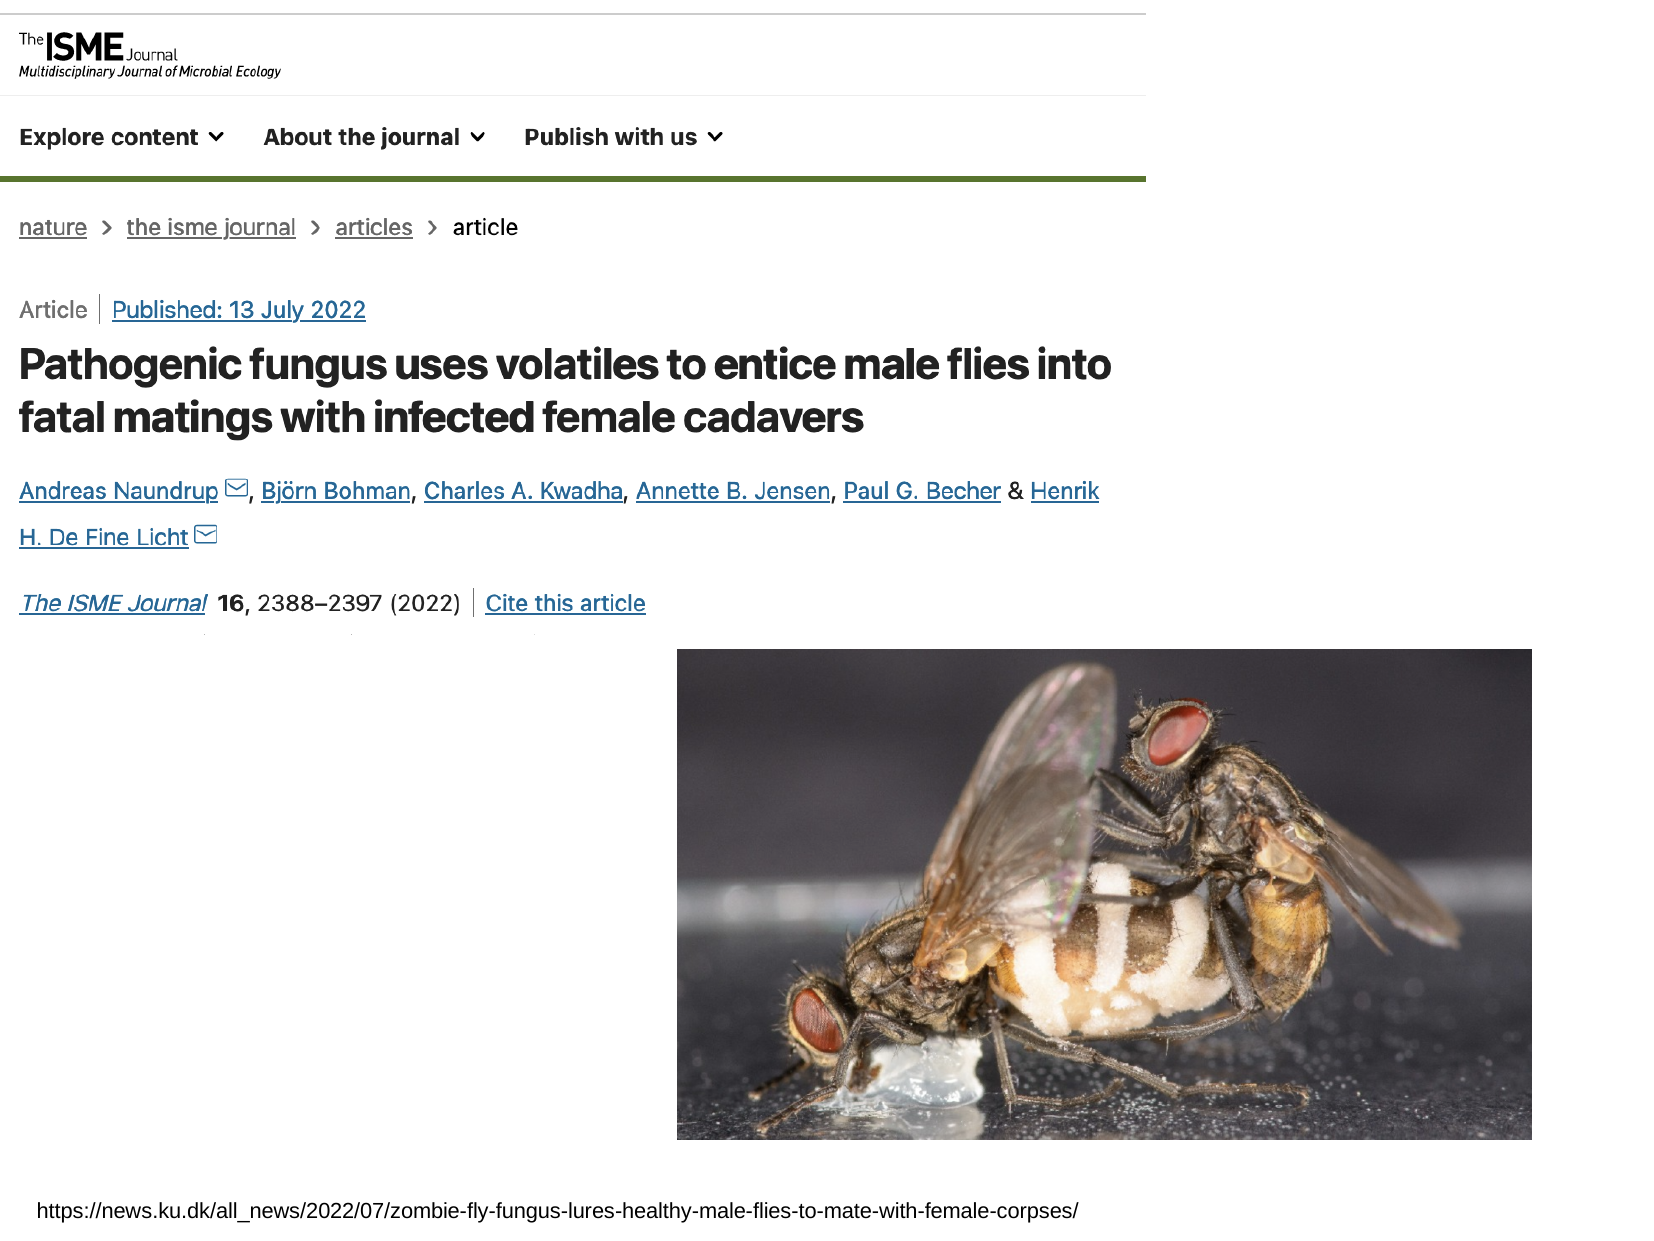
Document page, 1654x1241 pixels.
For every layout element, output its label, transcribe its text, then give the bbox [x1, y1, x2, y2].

picture [0, 13, 1146, 635]
picture [677, 649, 1532, 1140]
text_box https://news.ku.dk/all_news/2022/07/zombie-fly-fungus-lures-healthy-male-flies-to-mate-with-female-corpses/ [21, 1191, 1589, 1241]
